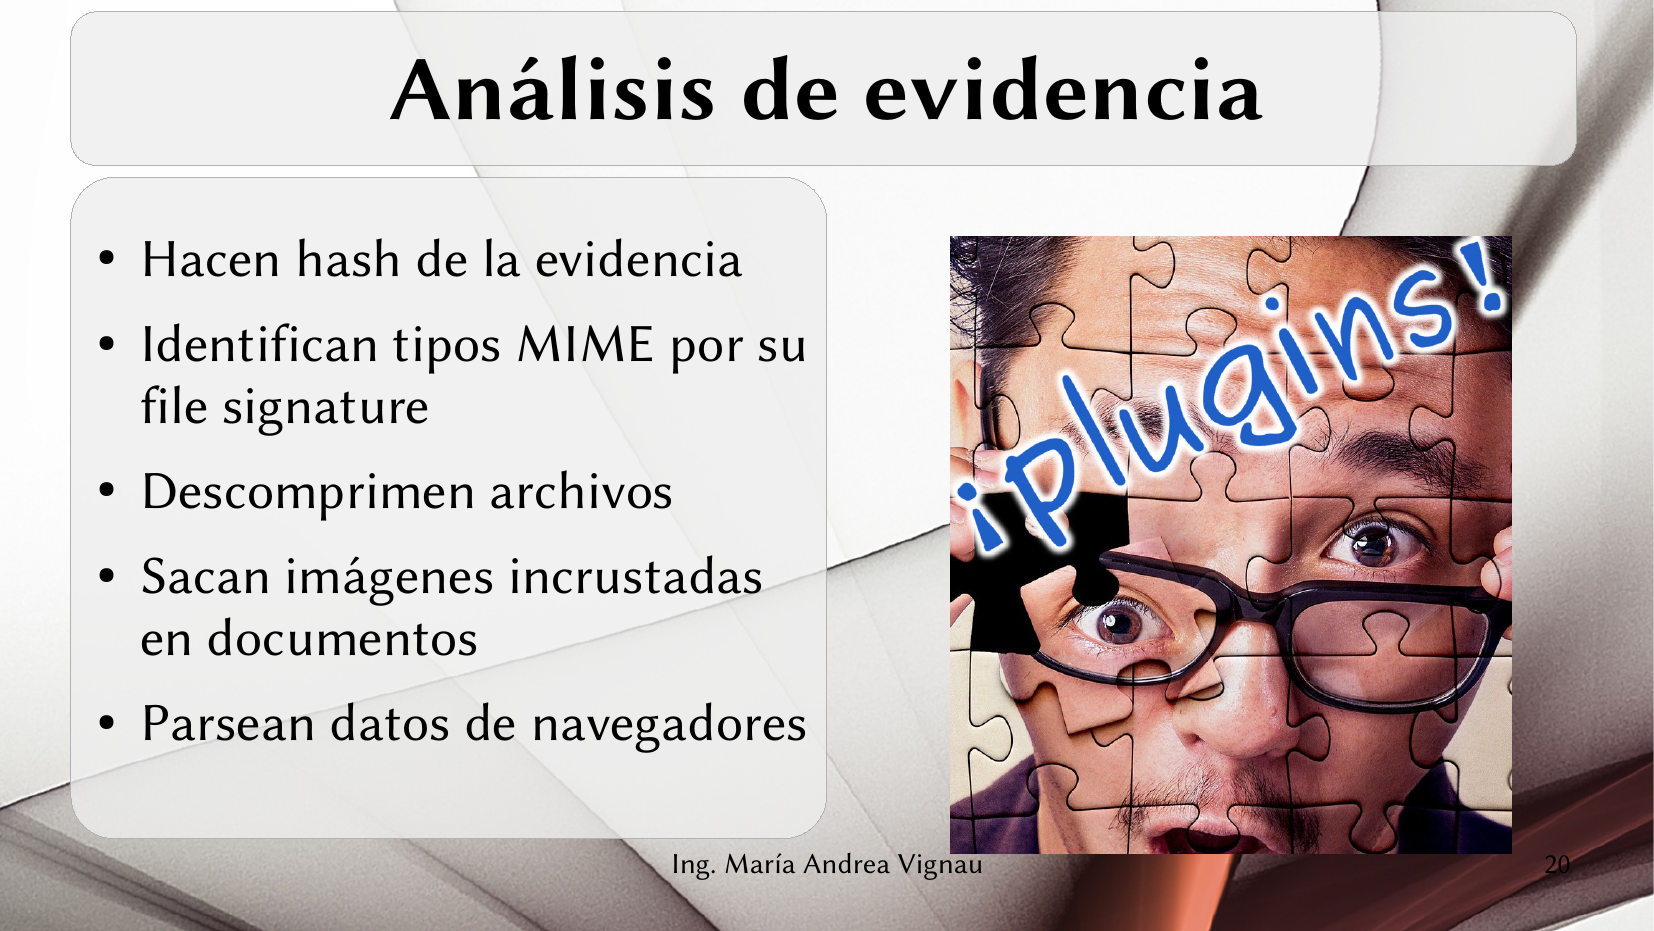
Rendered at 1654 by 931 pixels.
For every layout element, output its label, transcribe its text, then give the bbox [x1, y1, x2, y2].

picture [0, 0, 1654, 931]
title Análisis de evidencia [82, 11, 1571, 168]
list Hacen hash de la evidencia Identifican tipos MIME por su file signature Descomprimen archivos Sacan imágenes incrustadas en documentos Parsean datos de navegadores [82, 228, 809, 804]
